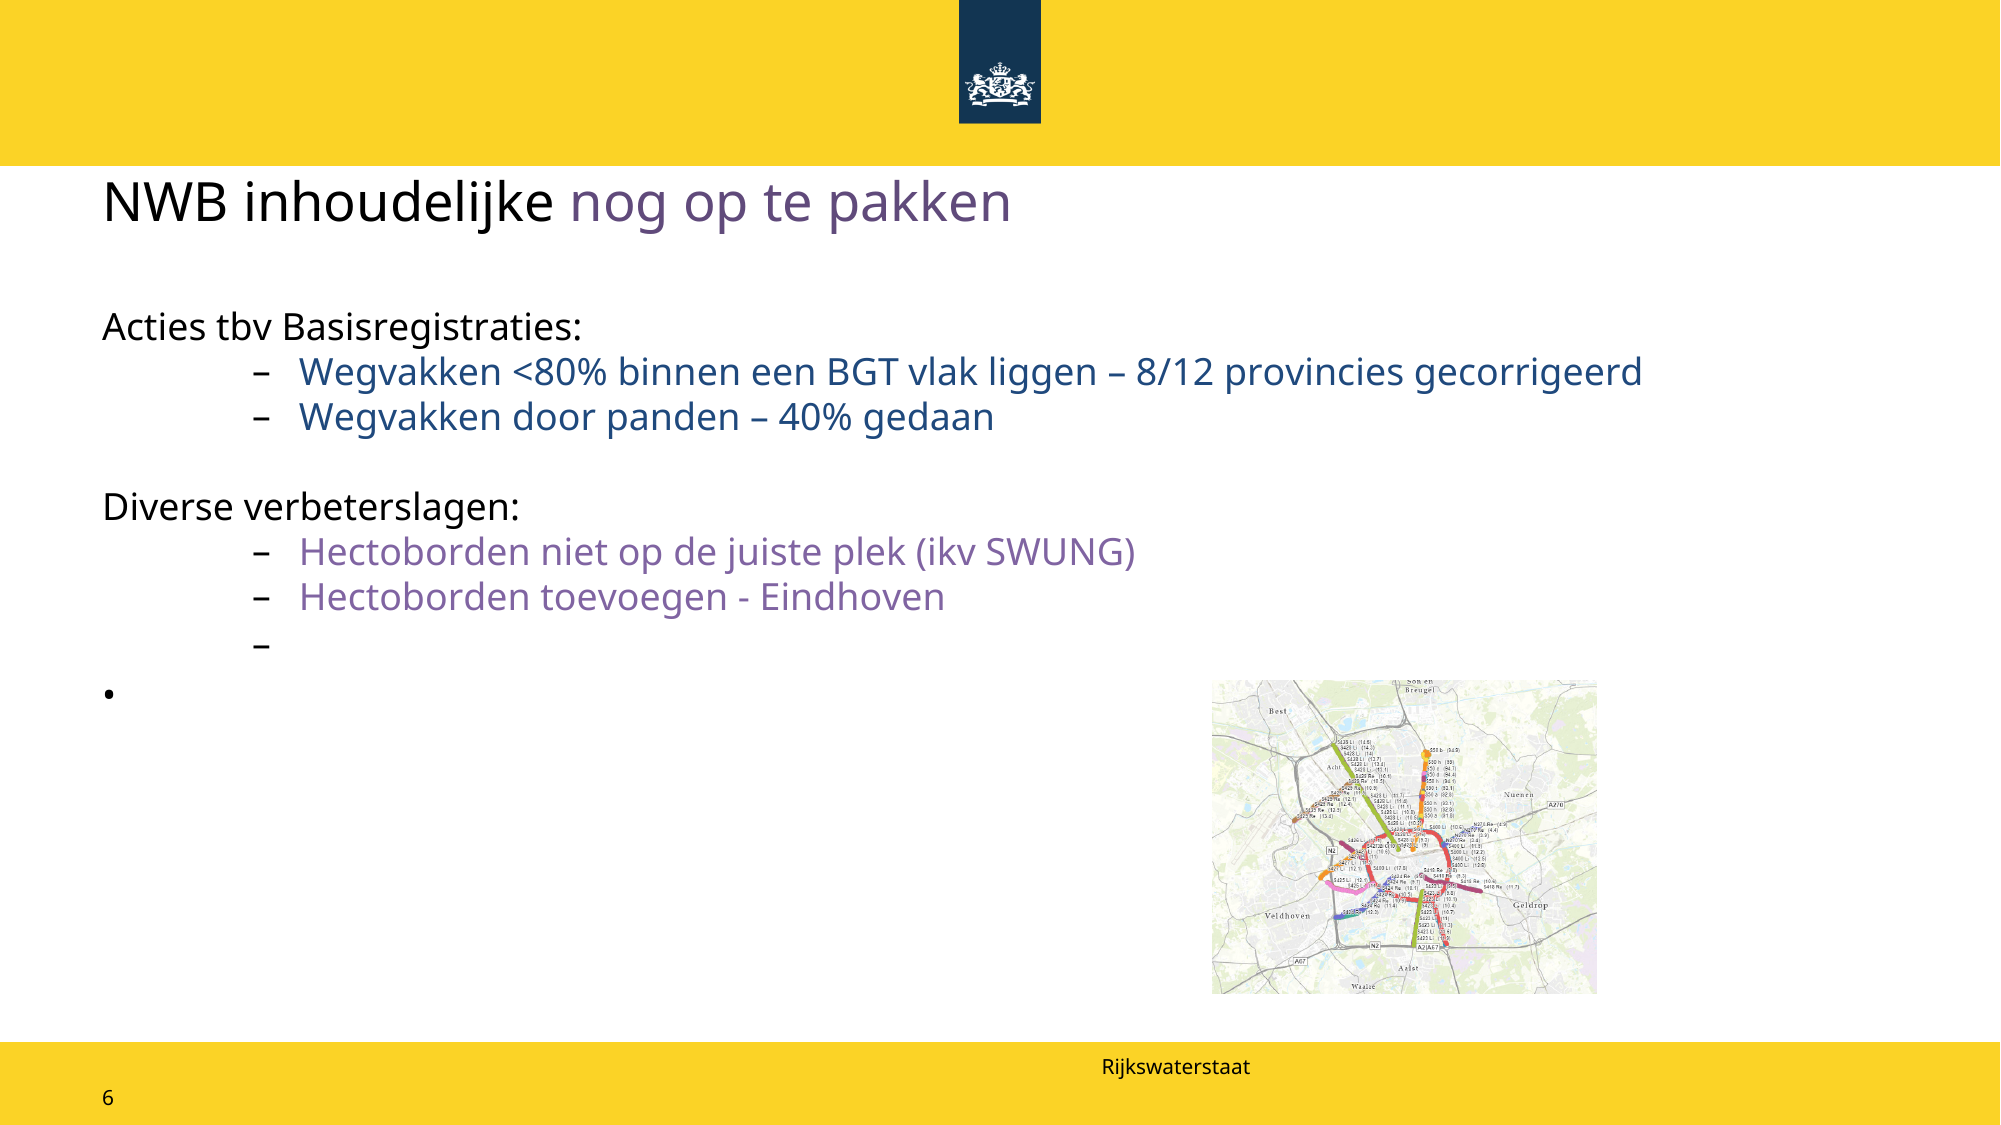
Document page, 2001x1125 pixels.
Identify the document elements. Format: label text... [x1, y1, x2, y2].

text_box 6 [102, 1084, 519, 1105]
list Acties tbv Basisregistraties: Wegvakken <80% binnen een BGT vlak liggen – 8/12 provincies gecorrigeerd Wegvakken door panden – 40% gedaan Diverse verbeterslagen: Hectoborden niet op de juiste plek (ikv SWUNG) Hectoborden toevoegen - Eindhoven [102, 302, 1940, 1019]
title NWB inhoudelijke nog op te pakken [102, 162, 1940, 244]
picture [1212, 680, 1597, 994]
